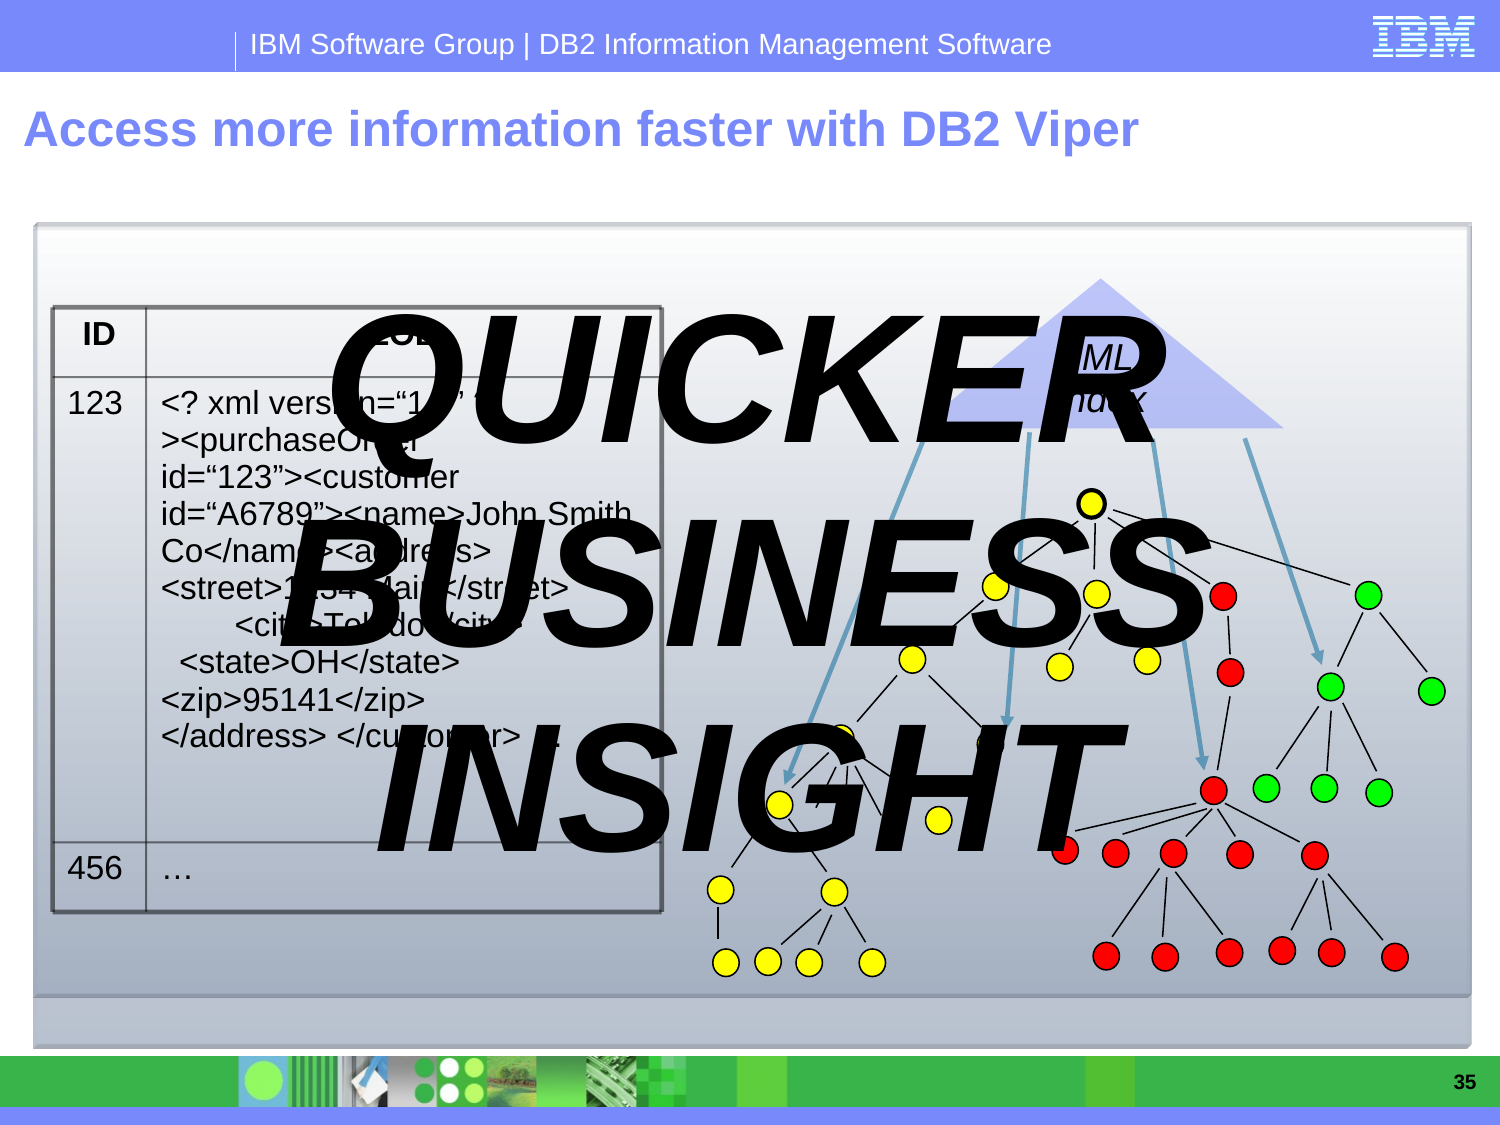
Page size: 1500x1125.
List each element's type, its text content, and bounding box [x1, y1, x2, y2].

title Access more information faster with DB2 Viper [8, 96, 1483, 167]
picture [0, 1056, 1500, 1107]
text_box [33, 222, 1470, 996]
text_box QUICKER BUSINESS INSIGHT [23, 268, 1469, 899]
text_box … [148, 899, 659, 909]
text_box 456 [55, 899, 145, 909]
